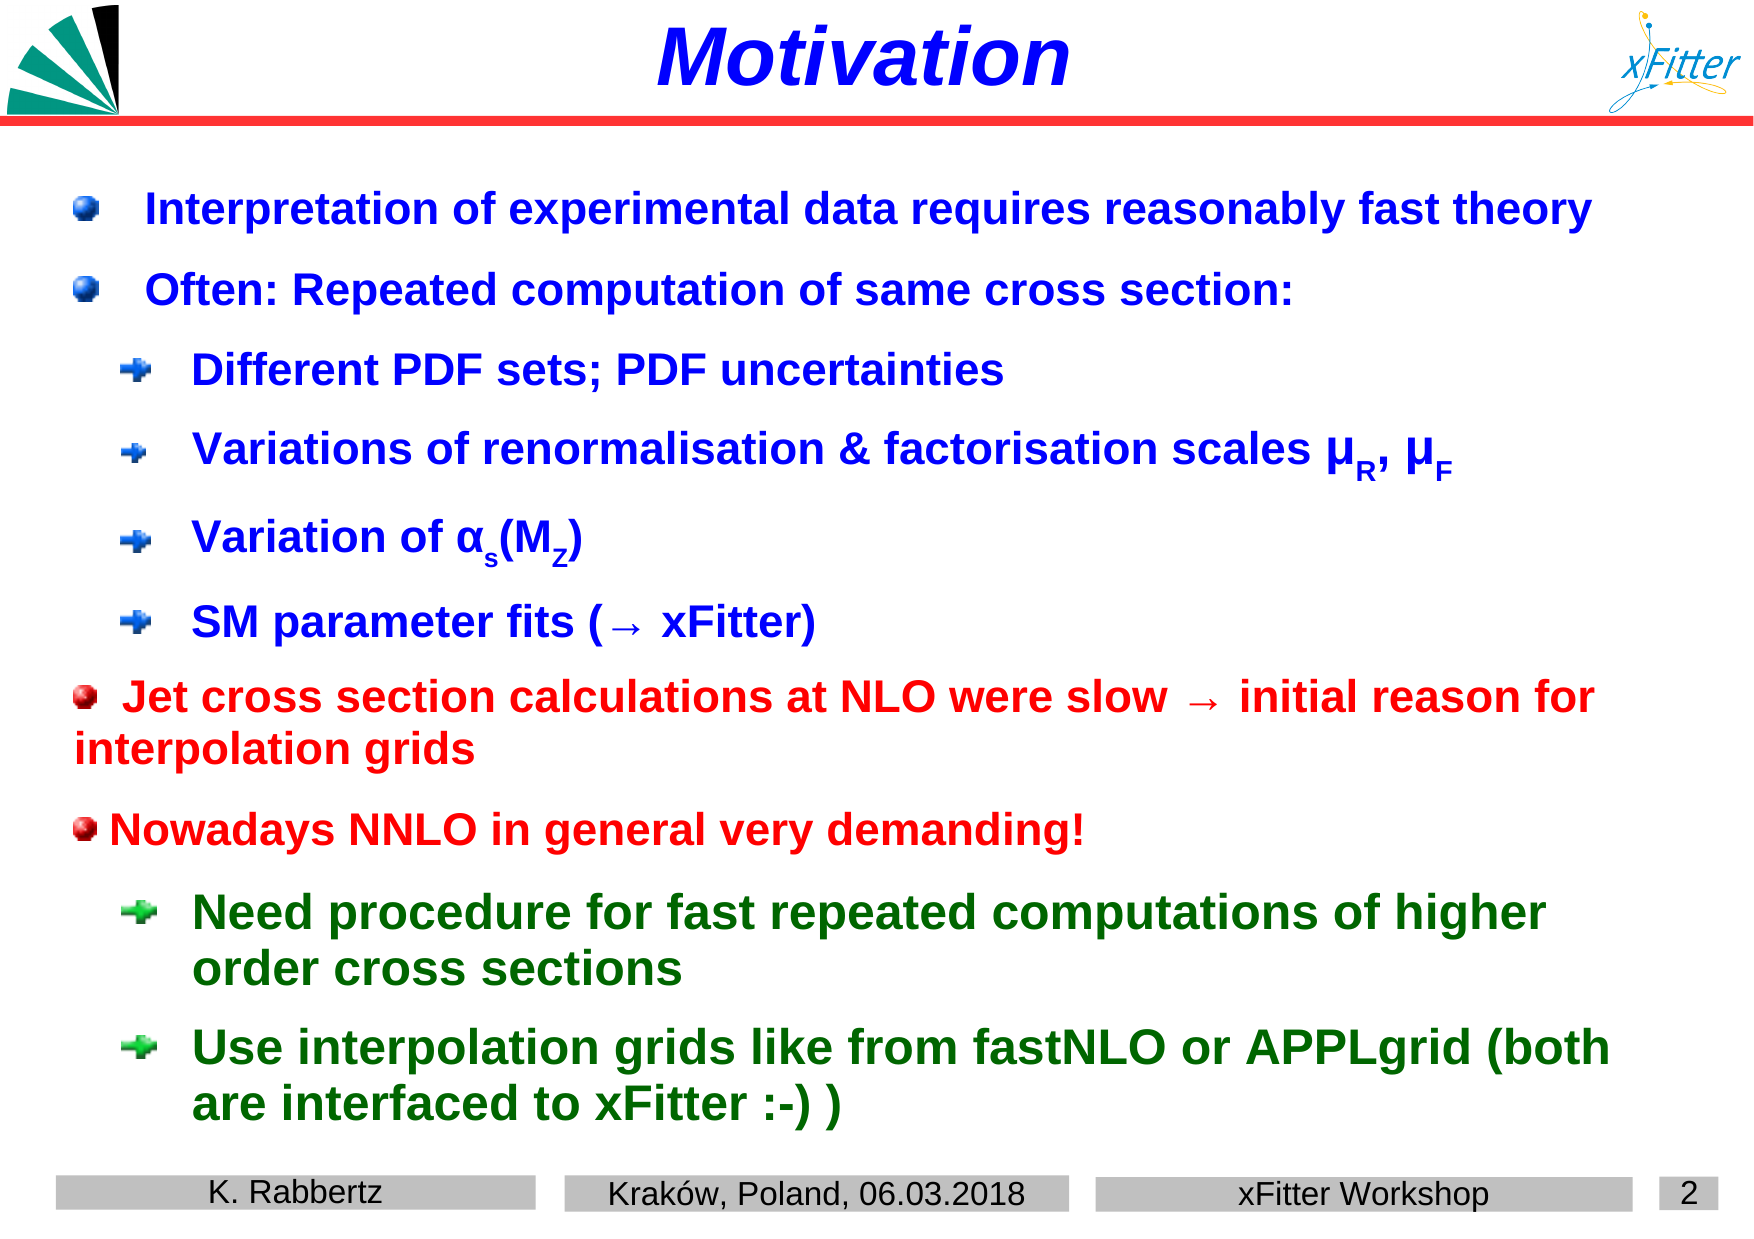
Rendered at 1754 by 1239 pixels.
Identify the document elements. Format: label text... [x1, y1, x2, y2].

picture [1609, 11, 1741, 113]
picture [7, 5, 119, 116]
title Motivation [123, 0, 1606, 114]
list Interpretation of experimental data requires reasonably fast theory Often: Repeated computation of same cross section: Different PDF sets; PDF uncertainties Variations of renormalisation & factorisation scales μR, μF Variation of αs(MZ) SM parameter fits (→ xFitter) Jet cross section calculations at NLO were slow → initial reason for interpolation grids Nowadays NNLO in general very demanding! Need procedure for fast repeated computations of higher order cross sections Use interpolation grids like from fastNLO or APPLgrid (both are interfaced to xFitter :-) ) [62, 182, 1688, 1131]
